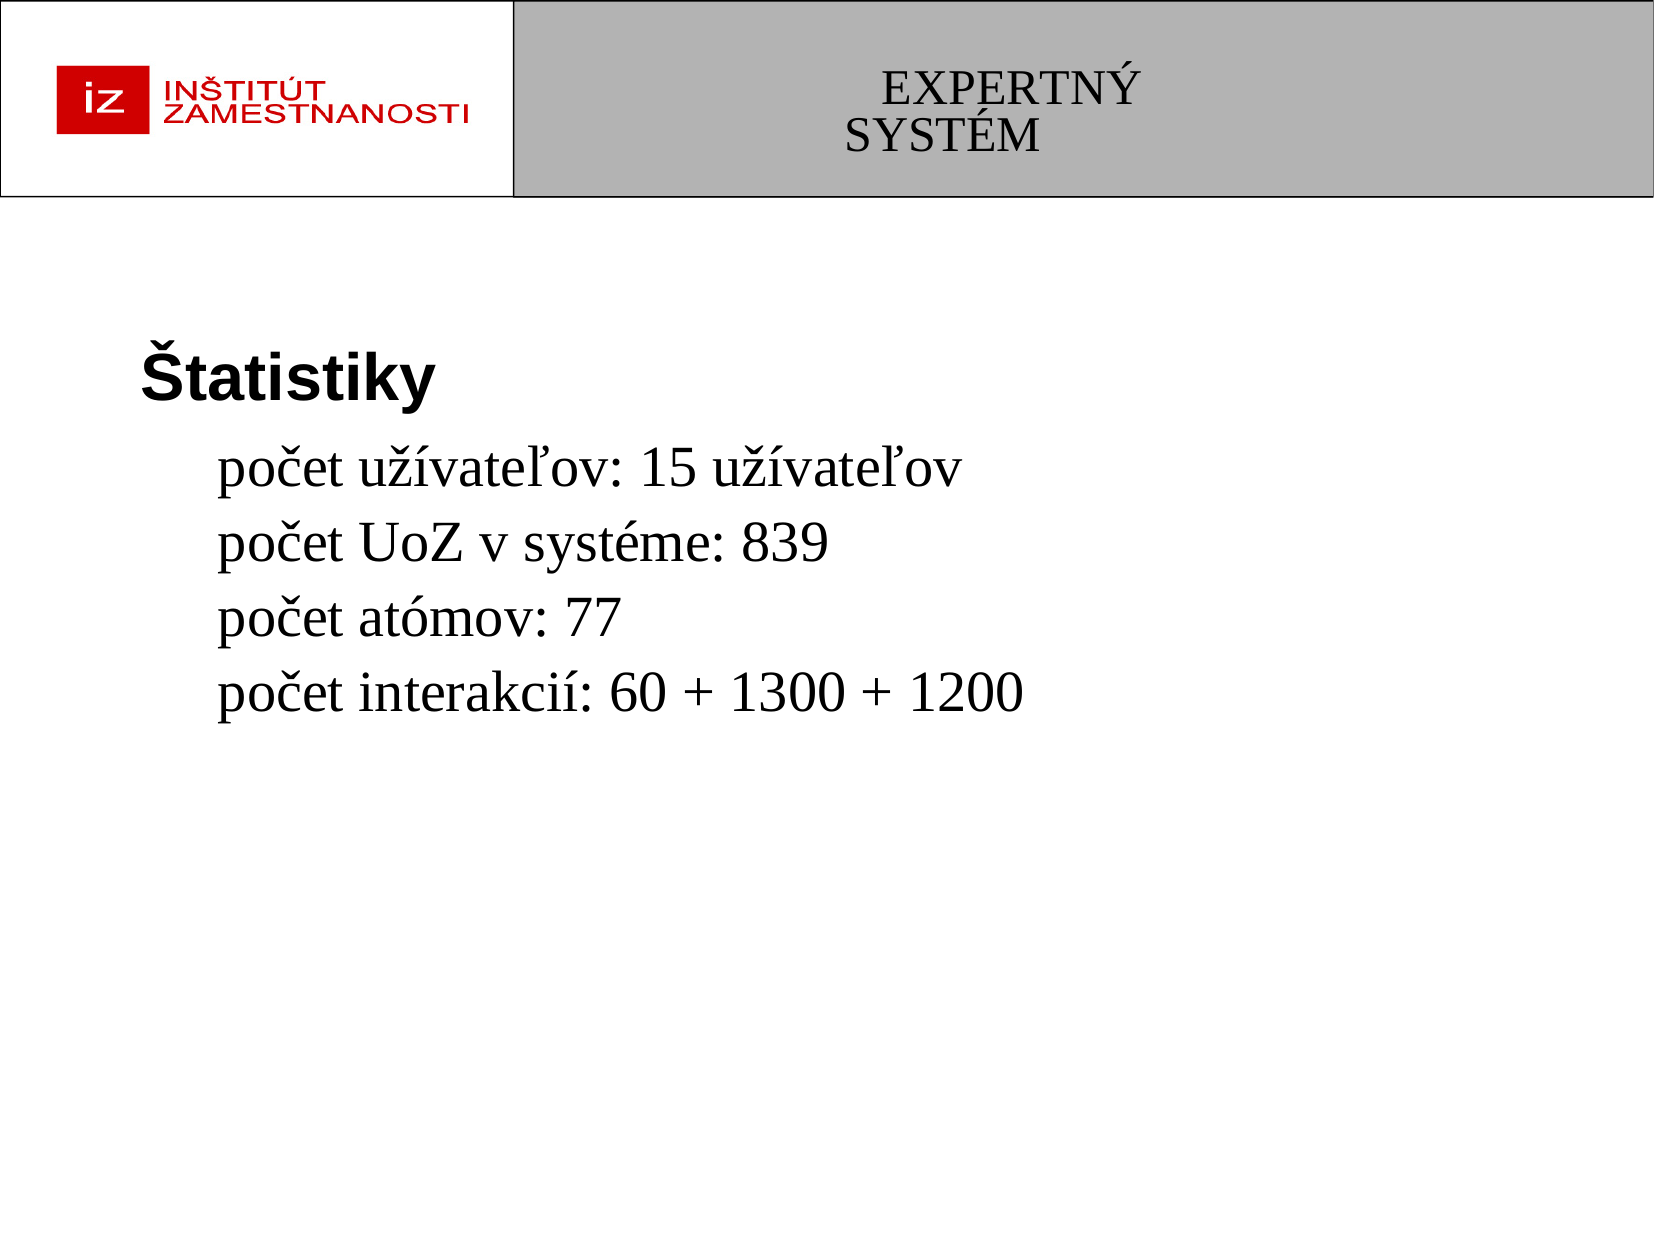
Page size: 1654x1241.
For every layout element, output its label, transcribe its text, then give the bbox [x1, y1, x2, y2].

picture [5, 6, 513, 190]
text_box EXPERTNÝ SYSTÉM [829, 59, 1359, 130]
text_box [0, 0, 1654, 197]
list Štatistiky počet užívateľov: 15 užívateľov počet UoZ v systéme: 839 počet atómov: 77 počet interakcií: 60 + 1300 + 1200 [123, 340, 1536, 1123]
